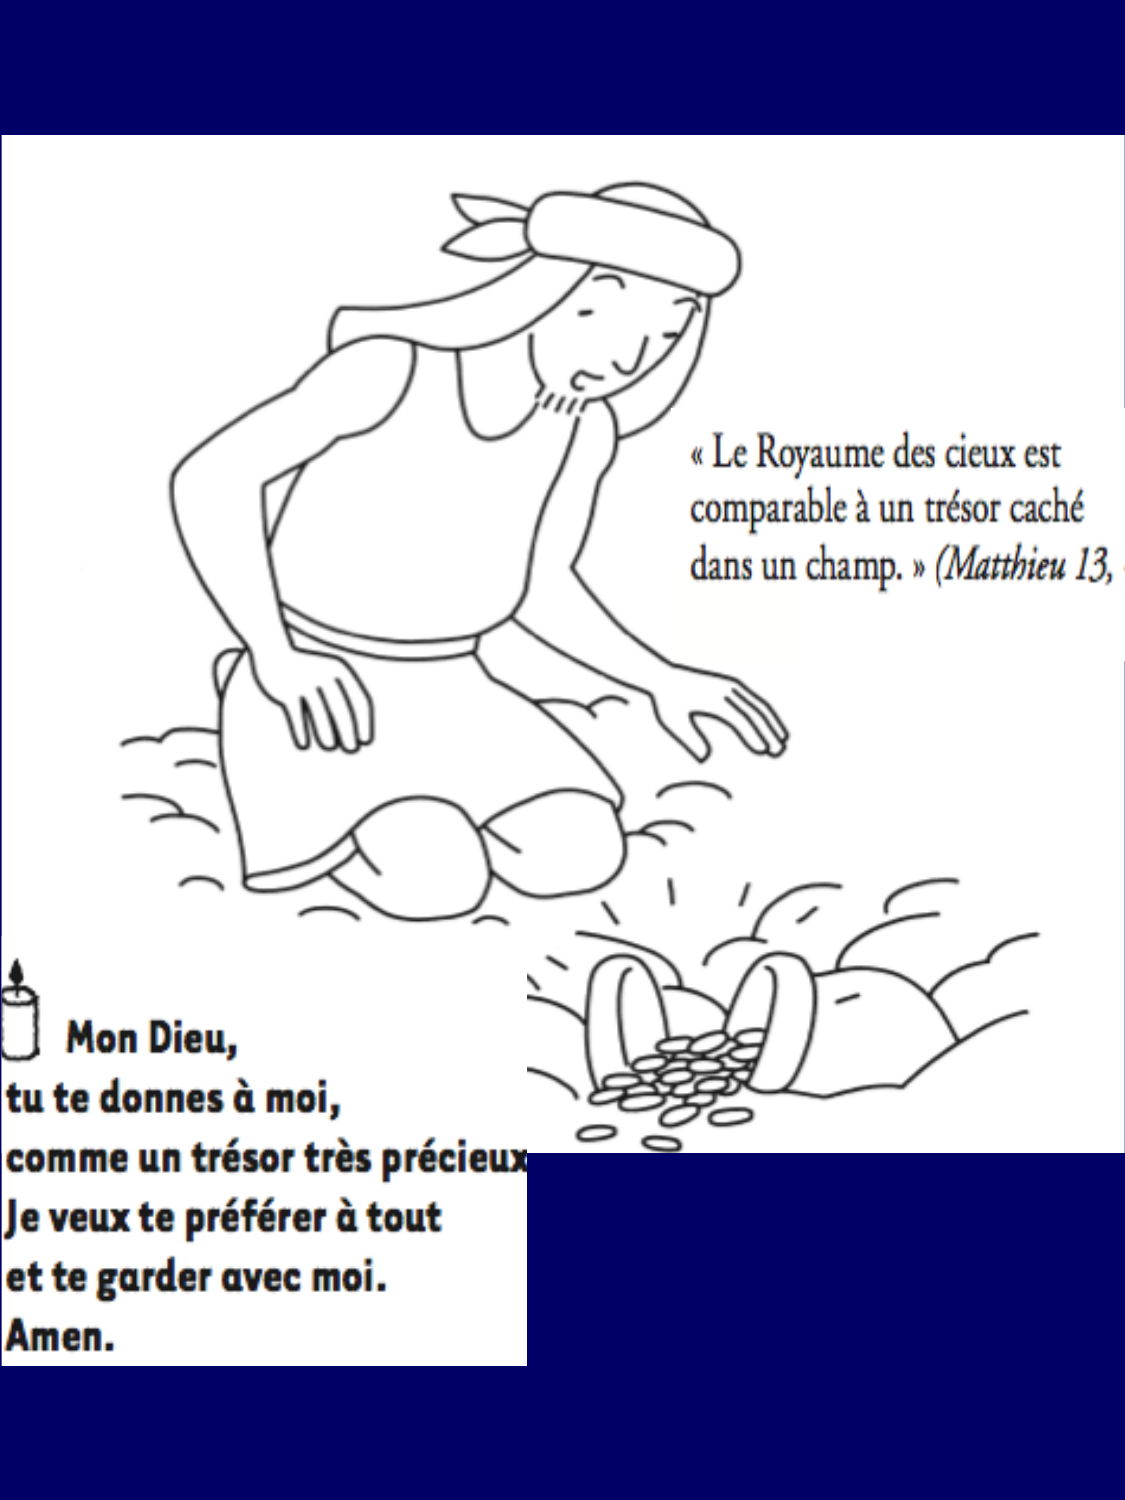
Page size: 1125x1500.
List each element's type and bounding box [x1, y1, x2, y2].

picture [1, 135, 1125, 1366]
